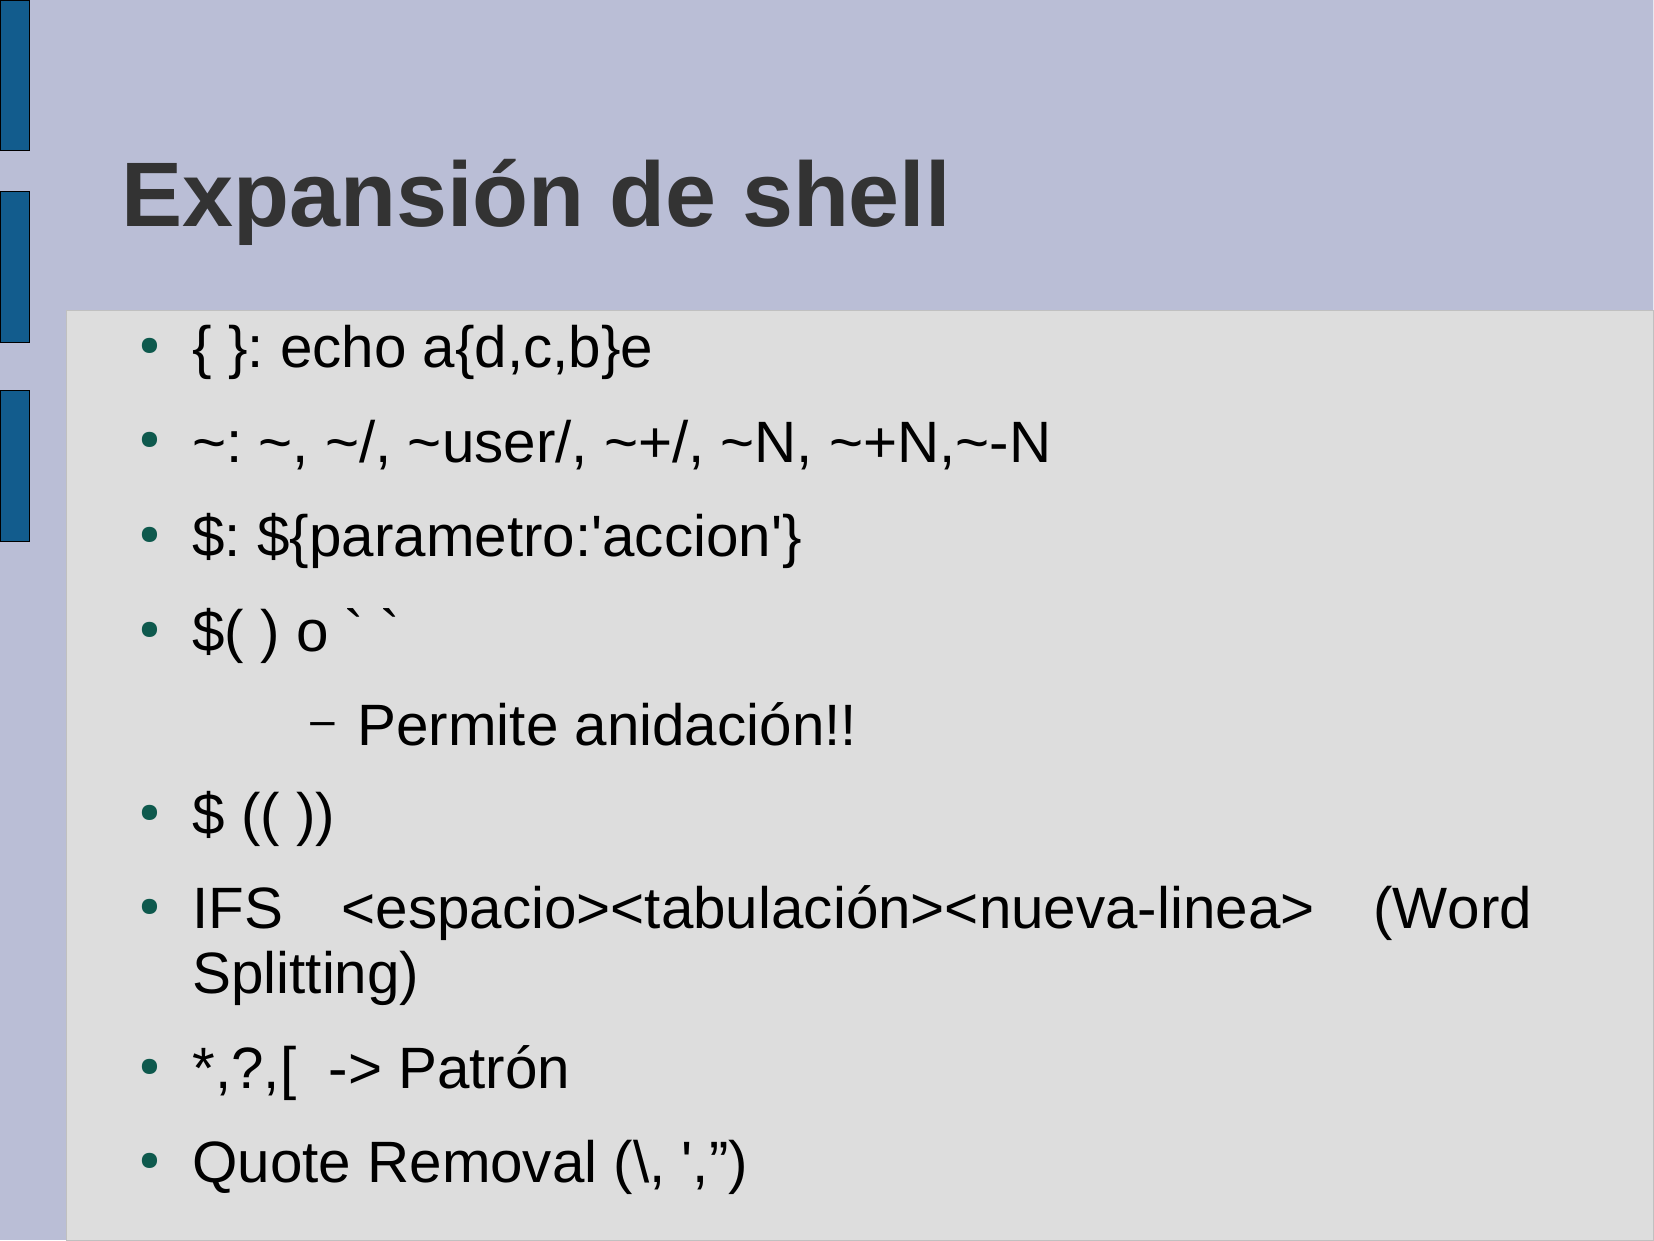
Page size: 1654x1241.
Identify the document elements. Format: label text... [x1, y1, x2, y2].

list { }: echo a{d,c,b}e ~: ~, ~/, ~user/, ~+/, ~N, ~+N,~-N $: ${parametro:'accion'} $( ) o ` ` Permite anidación!! $ (( )) IFS <espacio><tabulación><nueva-linea> (Word Splitting) *,?,[ -> Patrón Quote Removal (\, ',”) [121, 314, 1534, 1196]
title Expansión de shell [121, 98, 1534, 291]
